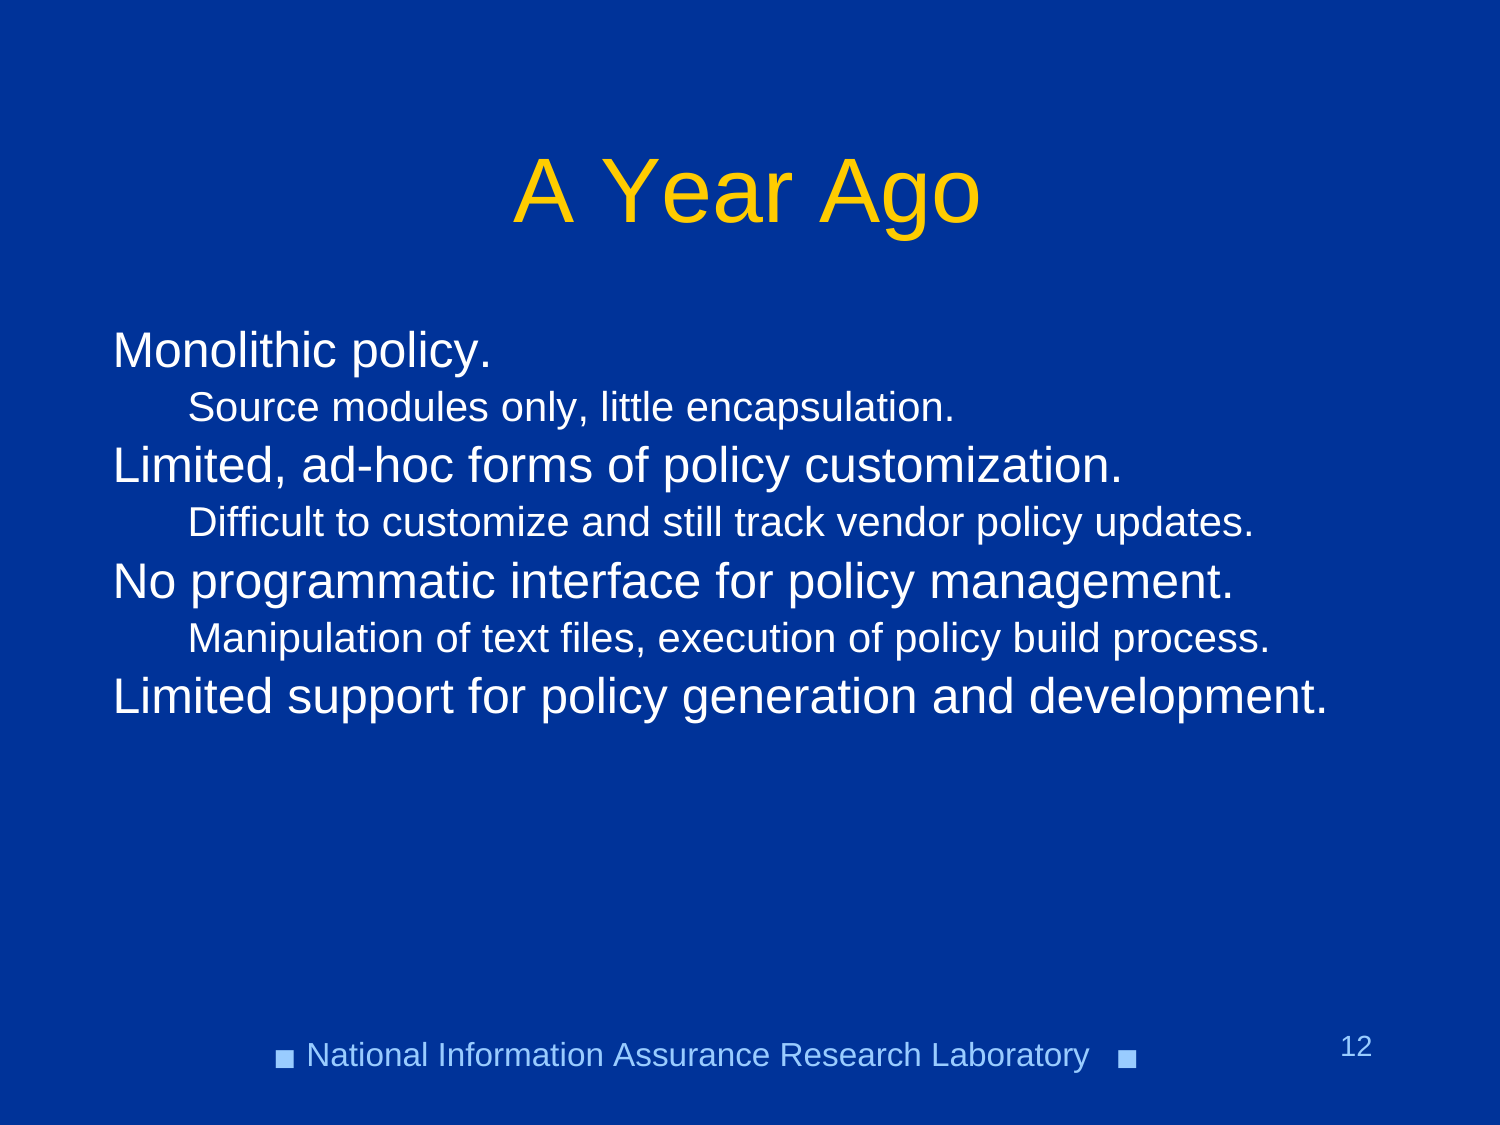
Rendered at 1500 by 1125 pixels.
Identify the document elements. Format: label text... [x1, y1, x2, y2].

list Monolithic policy. Source modules only, little encapsulation. Limited, ad-hoc forms of policy customization. Difficult to customize and still track vendor policy updates. No programmatic interface for policy management. Manipulation of text files, execution of policy build process. Limited support for policy generation and development. [112, 324, 1385, 997]
title A Year Ago [112, 78, 1385, 309]
